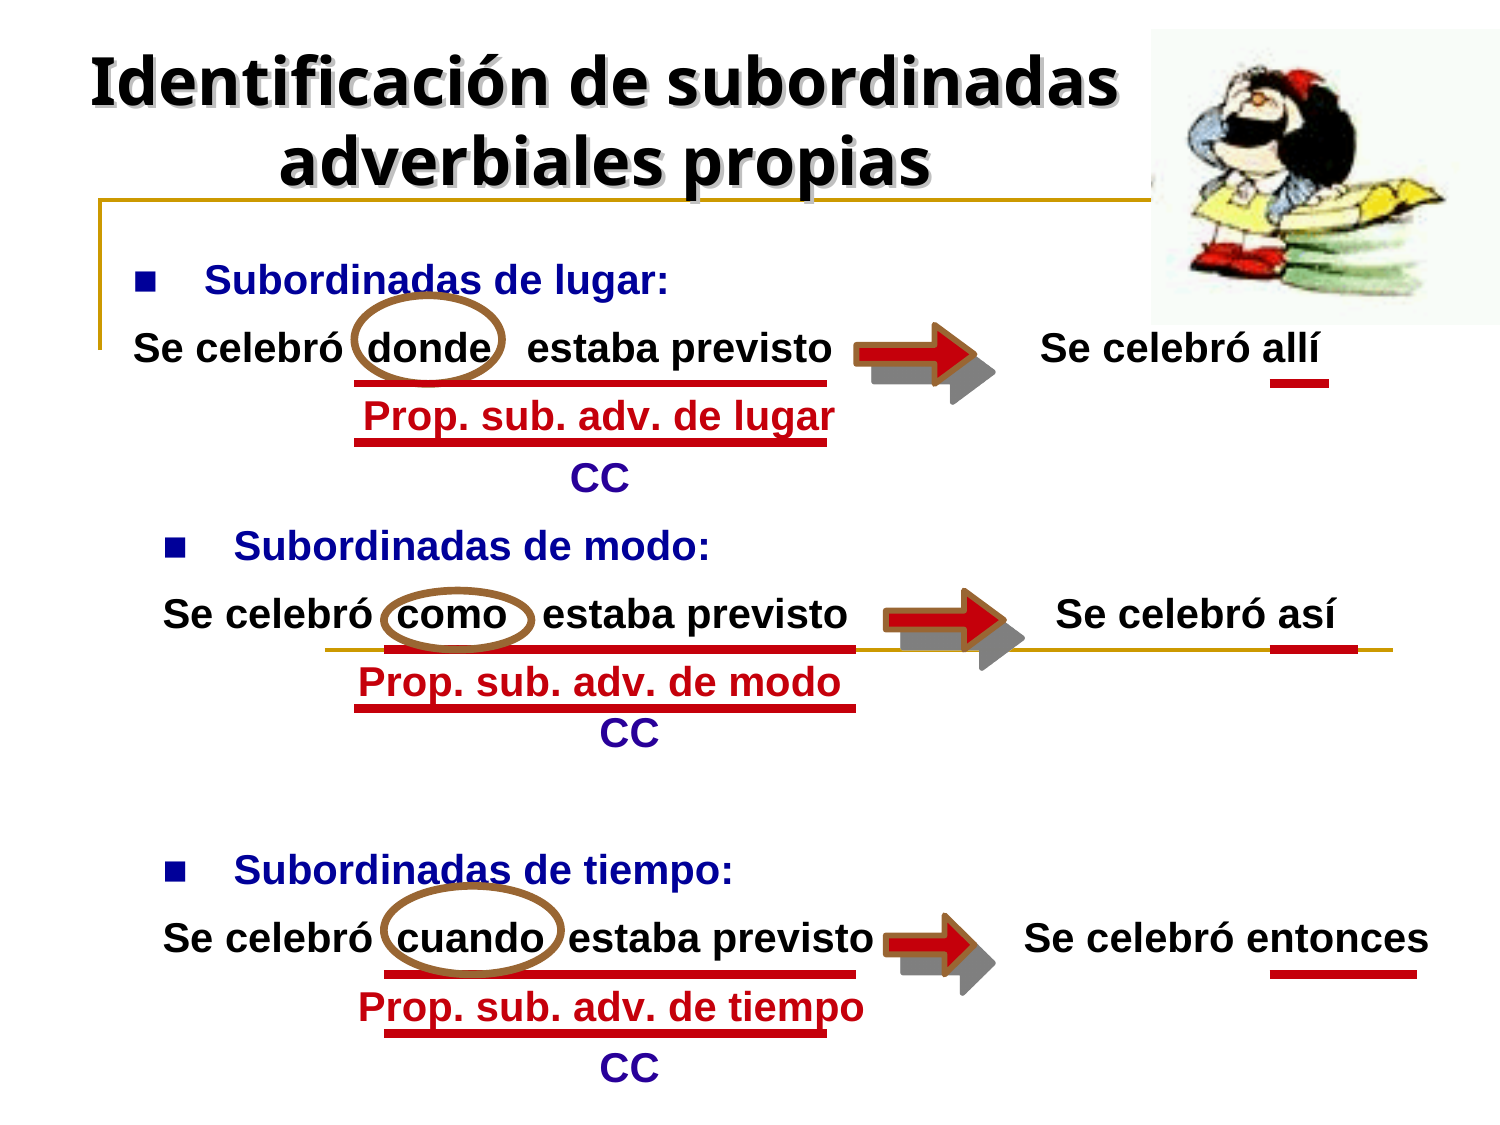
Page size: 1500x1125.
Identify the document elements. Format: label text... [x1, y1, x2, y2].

text_box ■ Subordinadas de lugar: Se celebró donde estaba previsto Se celebró allí Prop. sub. adv. de lugar CC [118, 206, 1386, 577]
text_box [885, 590, 1004, 650]
text_box [856, 324, 975, 384]
text_box [885, 915, 975, 975]
text_box ■ Subordinadas de modo: Se celebró como estaba previsto Se celebró así Prop. sub. adv. de modo CC [147, 472, 1415, 797]
text_box ■ Subordinadas de tiempo: Se celebró cuando estaba previsto Se celebró entonces Prop. sub. adv. de tiempo CC [147, 797, 1477, 1125]
picture [1151, 29, 1500, 325]
text_box Identificación de subordinadas adverbiales propias [29, 30, 1151, 207]
